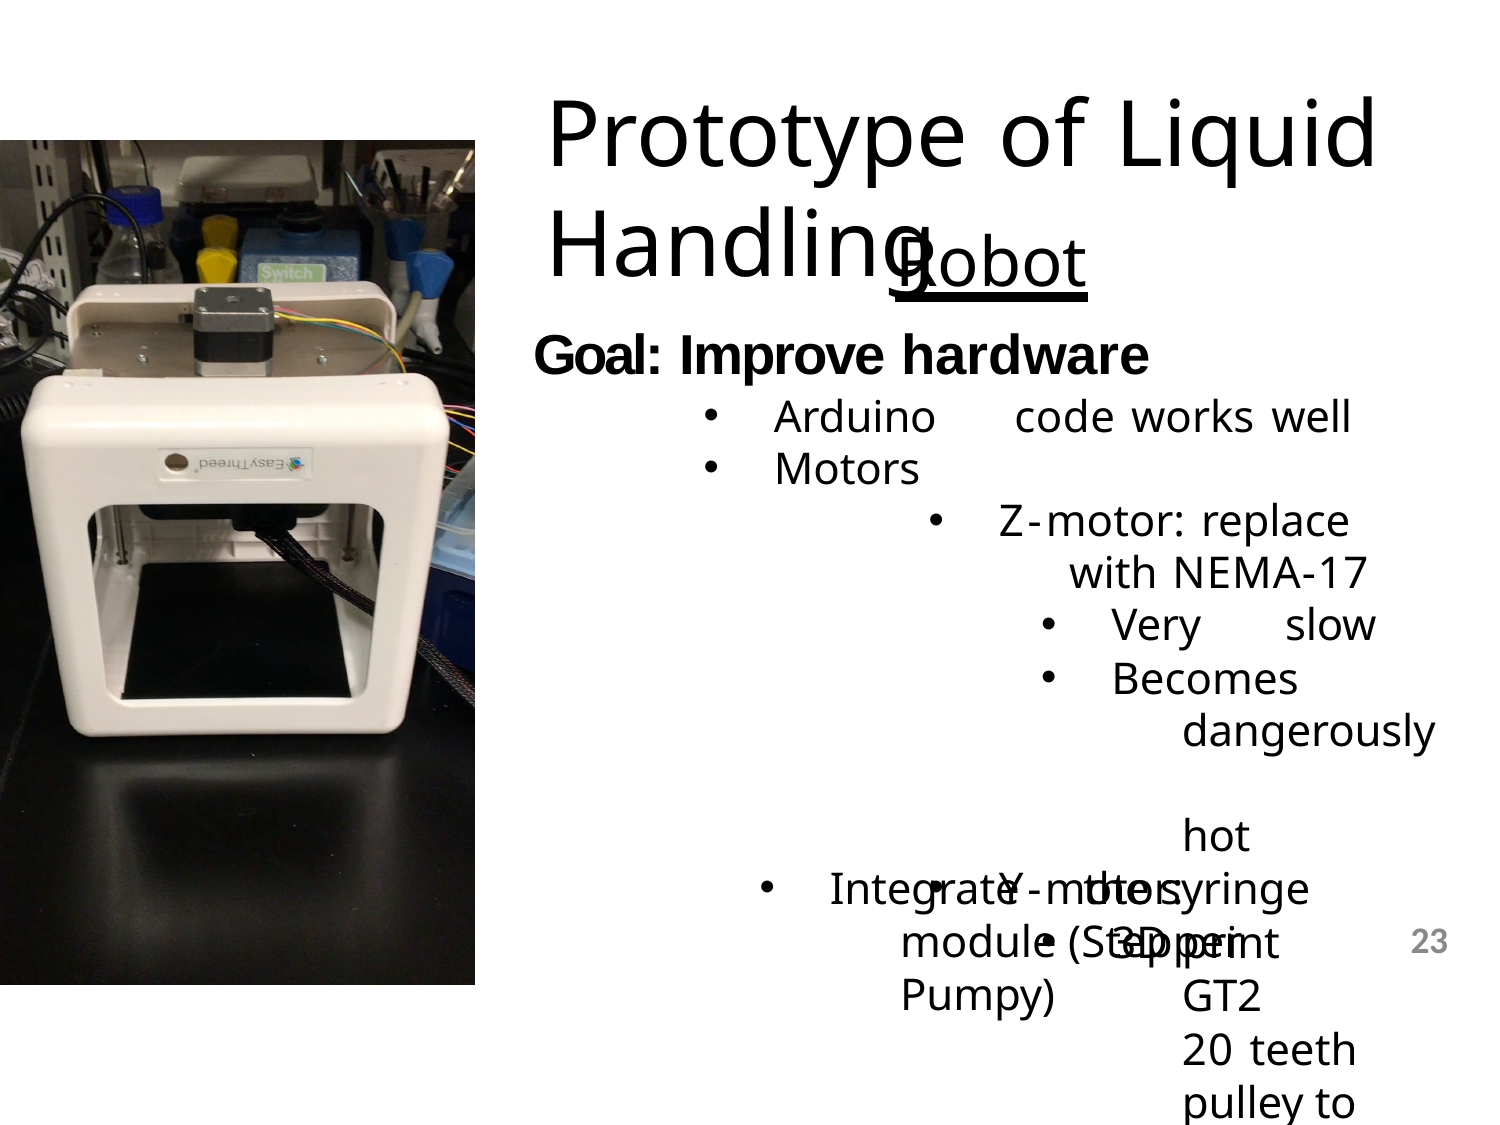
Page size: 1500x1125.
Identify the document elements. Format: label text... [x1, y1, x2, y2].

title Prototype of Liquid Handling [543, 72, 1432, 194]
text_box 23 [1409, 914, 1451, 962]
text_box Robot Goal: Improve hardware Arduino code works well Motors Z-motor: replace with NEMA-17 Very slow Becomes dangerously hot Y-motor: 3D print GT2 20 teeth pulley to interface with printer X-motor: [475, 194, 1500, 869]
text_box Integrate the syringe module (Stepper Pumpy) [756, 859, 1395, 964]
picture [0, 140, 475, 985]
